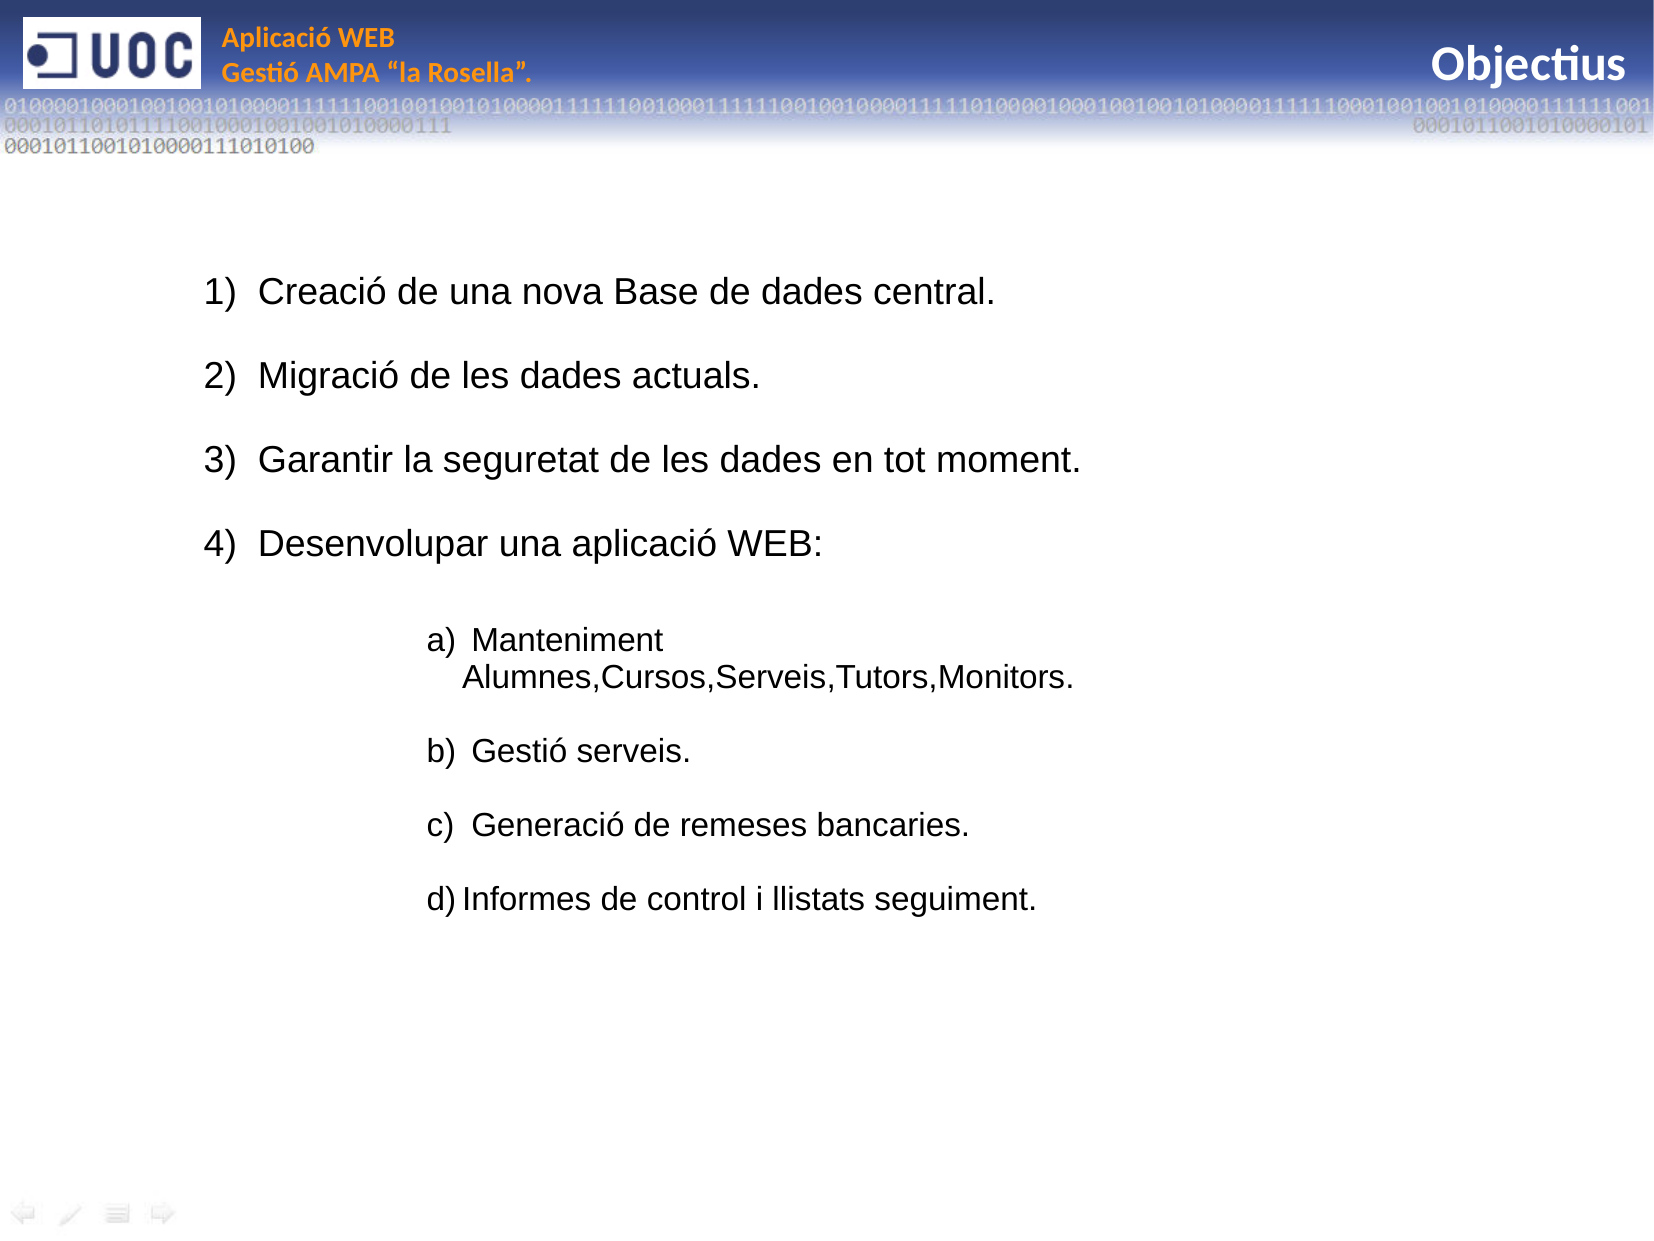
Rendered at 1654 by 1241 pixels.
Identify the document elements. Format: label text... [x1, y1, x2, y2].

text_box Objectius [1184, 23, 1642, 99]
picture [0, 0, 1654, 1241]
text_box Aplicació WEB Gestió AMPA “la Rosella”. [206, 12, 709, 95]
text_box Manteniment Alumnes,Cursos,Serveis,Tutors,Monitors. Gestió serveis. Generació de remeses bancaries. Informes de control i llistats seguiment. [376, 614, 1300, 928]
text_box Creació de una nova Base de dades central. Migració de les dades actuals. Garantir la seguretat de les dades en tot moment. Desenvolupar una aplicació WEB: [188, 263, 1205, 610]
